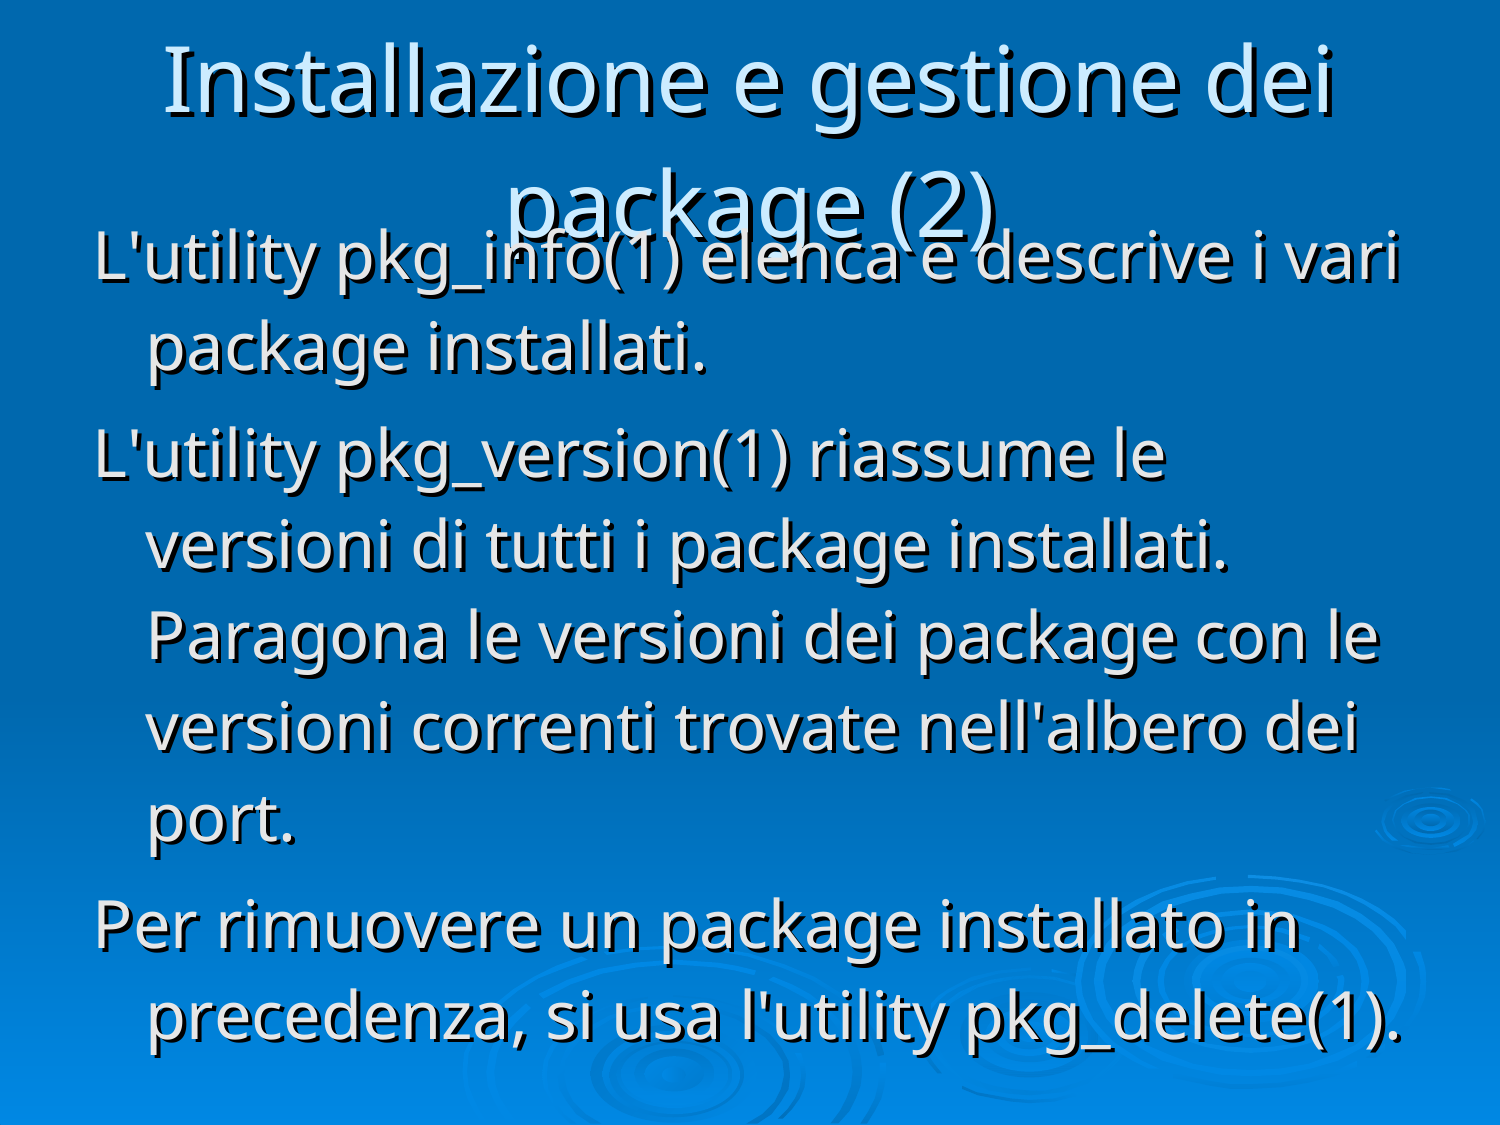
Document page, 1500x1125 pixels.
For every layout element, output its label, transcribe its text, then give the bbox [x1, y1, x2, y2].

subtitle L'utility pkg_info(1) elenca e descrive i vari package installati. L'utility pkg_version(1) riassume le versioni di tutti i package installati. Paragona le versioni dei package con le versioni correnti trovate nell'albero dei port. Per rimuovere un package installato in precedenza, si usa l'utility pkg_delete(1). [75, 262, 1426, 1005]
title Installazione e gestione dei package (2) [75, 21, 1426, 257]
